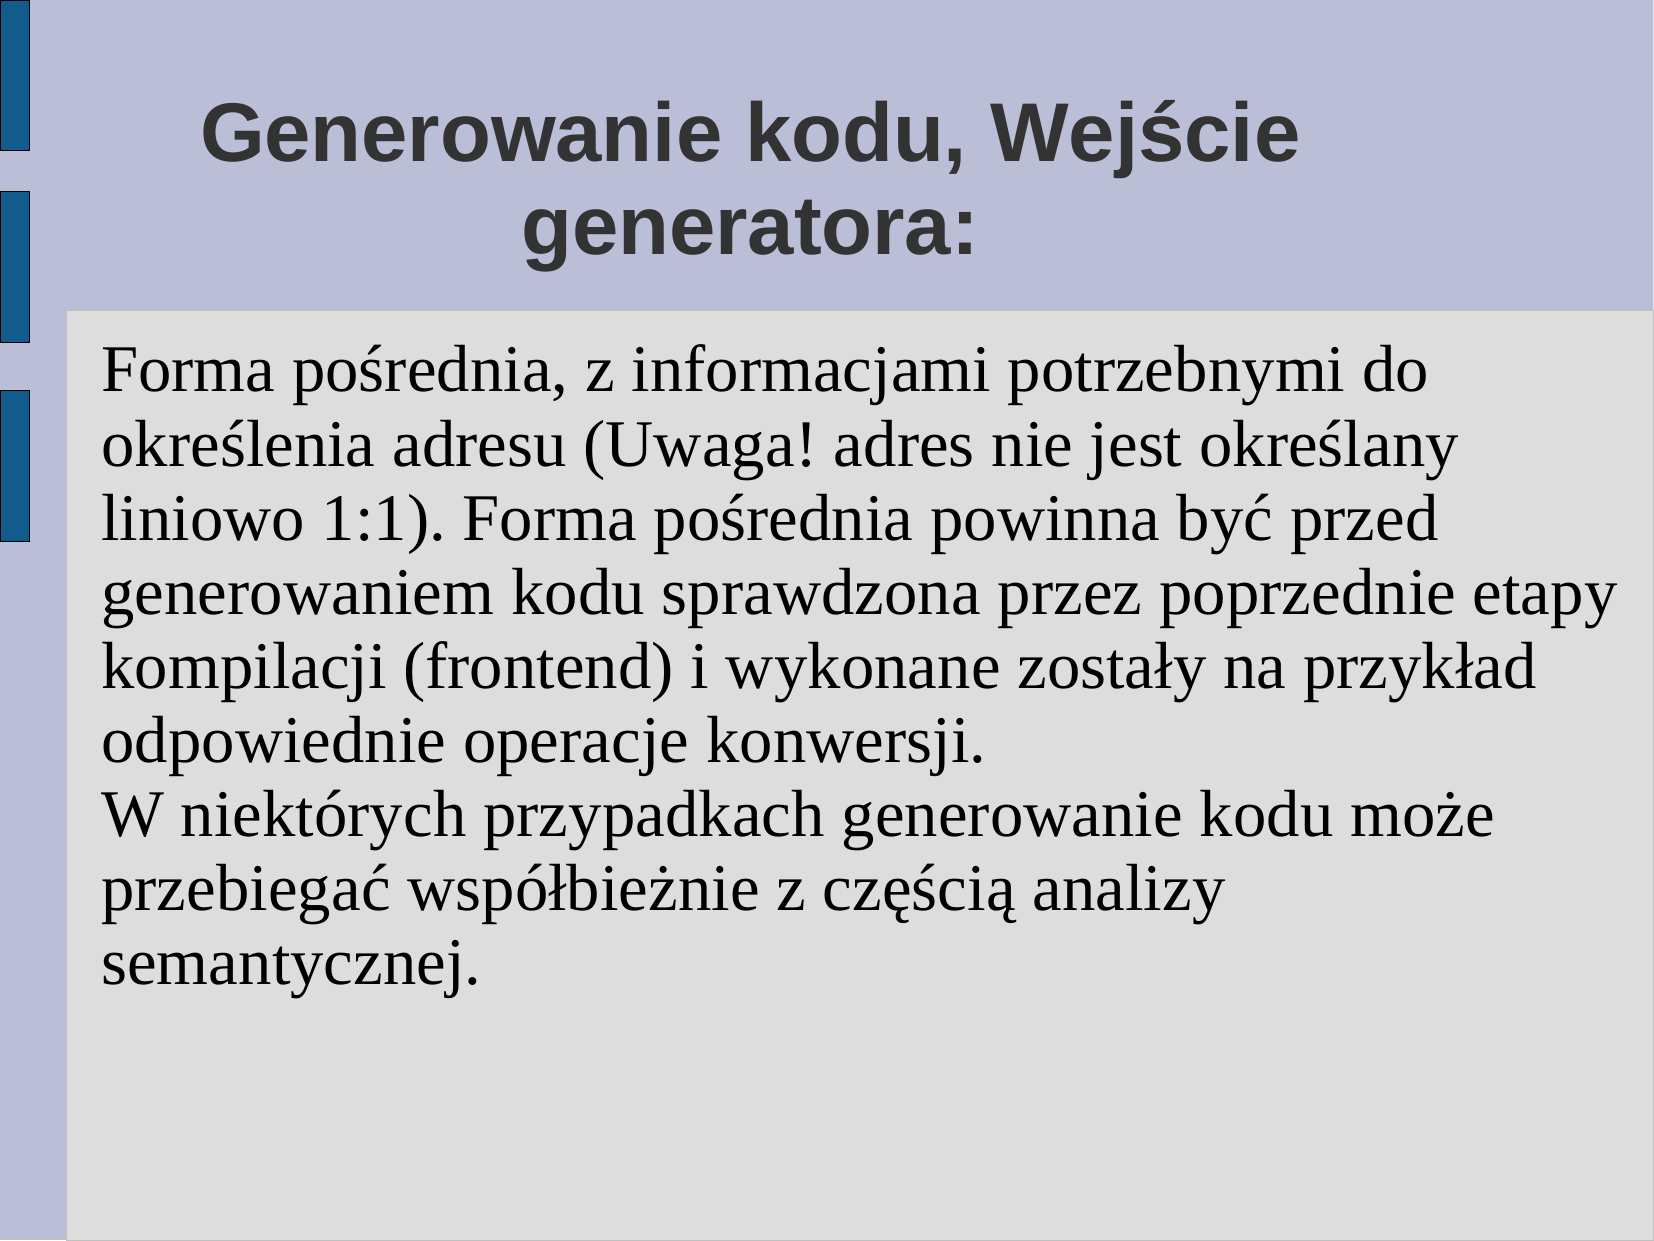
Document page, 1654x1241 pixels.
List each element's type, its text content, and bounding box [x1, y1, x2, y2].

text_box Forma pośrednia, z informacjami potrzebnymi do określenia adresu (Uwaga! adres nie jest określany liniowo 1:1). Forma pośrednia powinna być przed generowaniem kodu sprawdzona przez poprzednie etapy kompilacji (frontend) i wykonane zostały na przykład odpowiednie operacje konwersji. W niektórych przypadkach generowanie kodu może przebiegać współbieżnie z częścią analizy semantycznej. [101, 332, 1625, 999]
title Generowanie kodu, Wejście generatora: [112, 78, 1388, 280]
